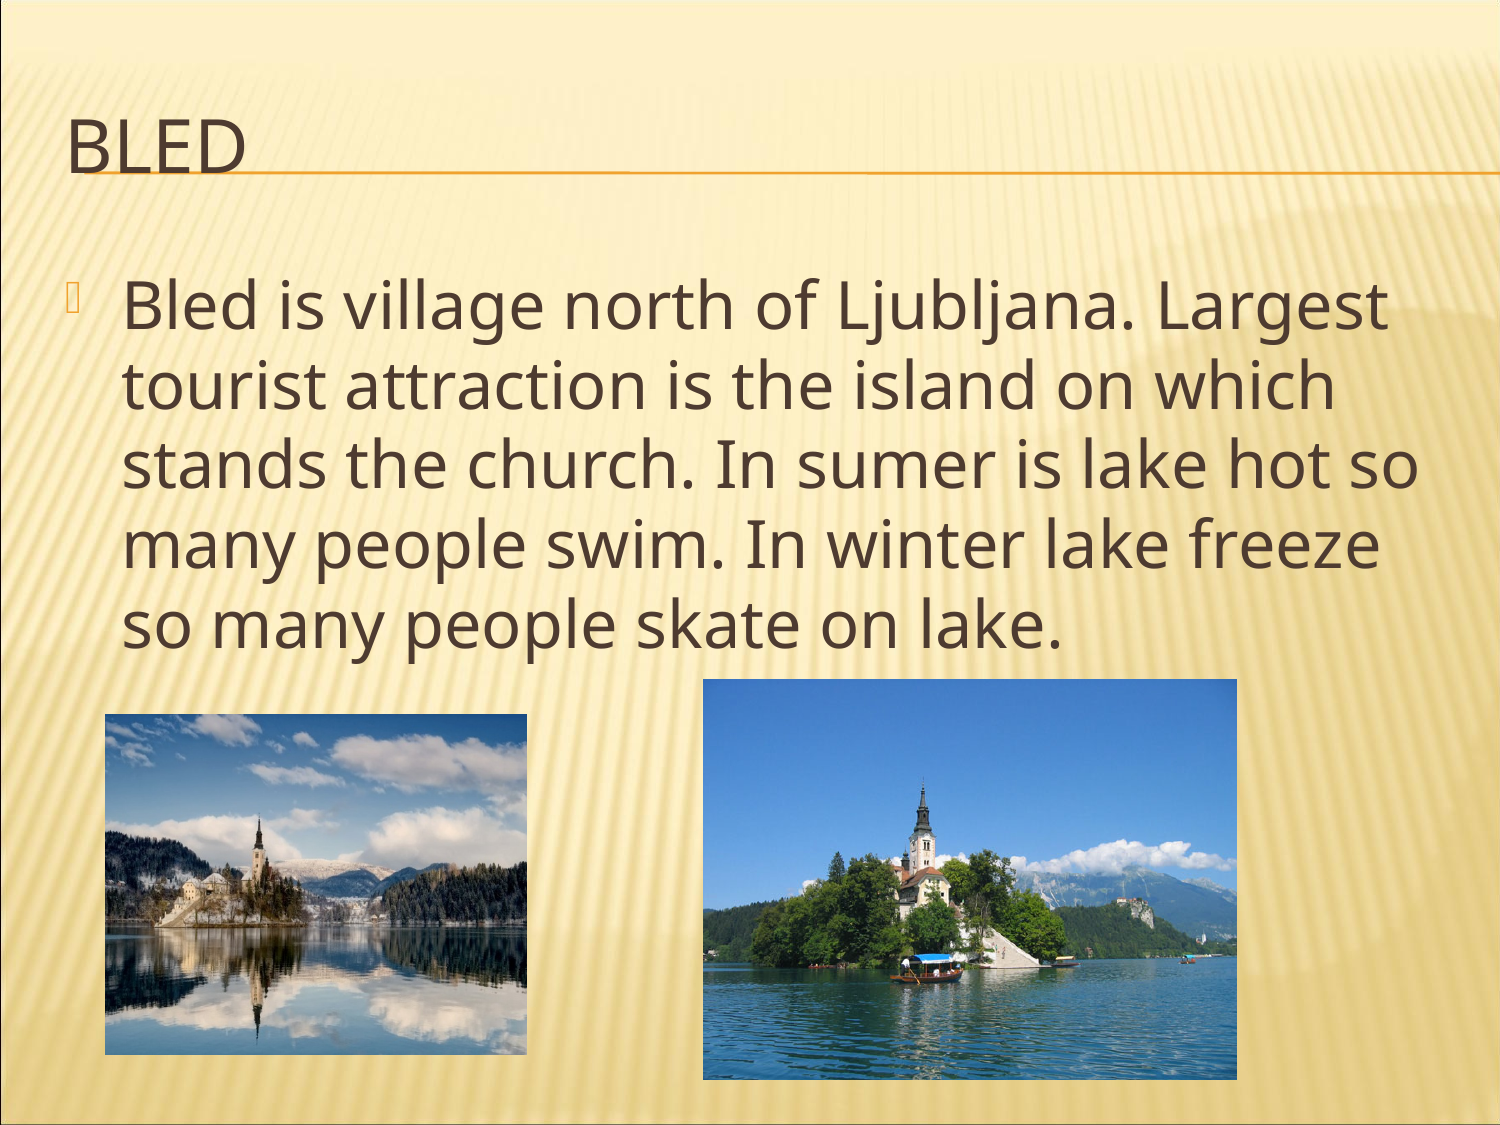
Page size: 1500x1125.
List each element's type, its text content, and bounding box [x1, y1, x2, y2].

list Bled is village north of Ljubljana. Largest tourist attraction is the island on which stands the church. In sumer is lake hot so many people swim. In winter lake freeze so many people skate on lake. [50, 254, 1475, 998]
title bled [50, 75, 1475, 213]
picture [0, 0, 1500, 1125]
